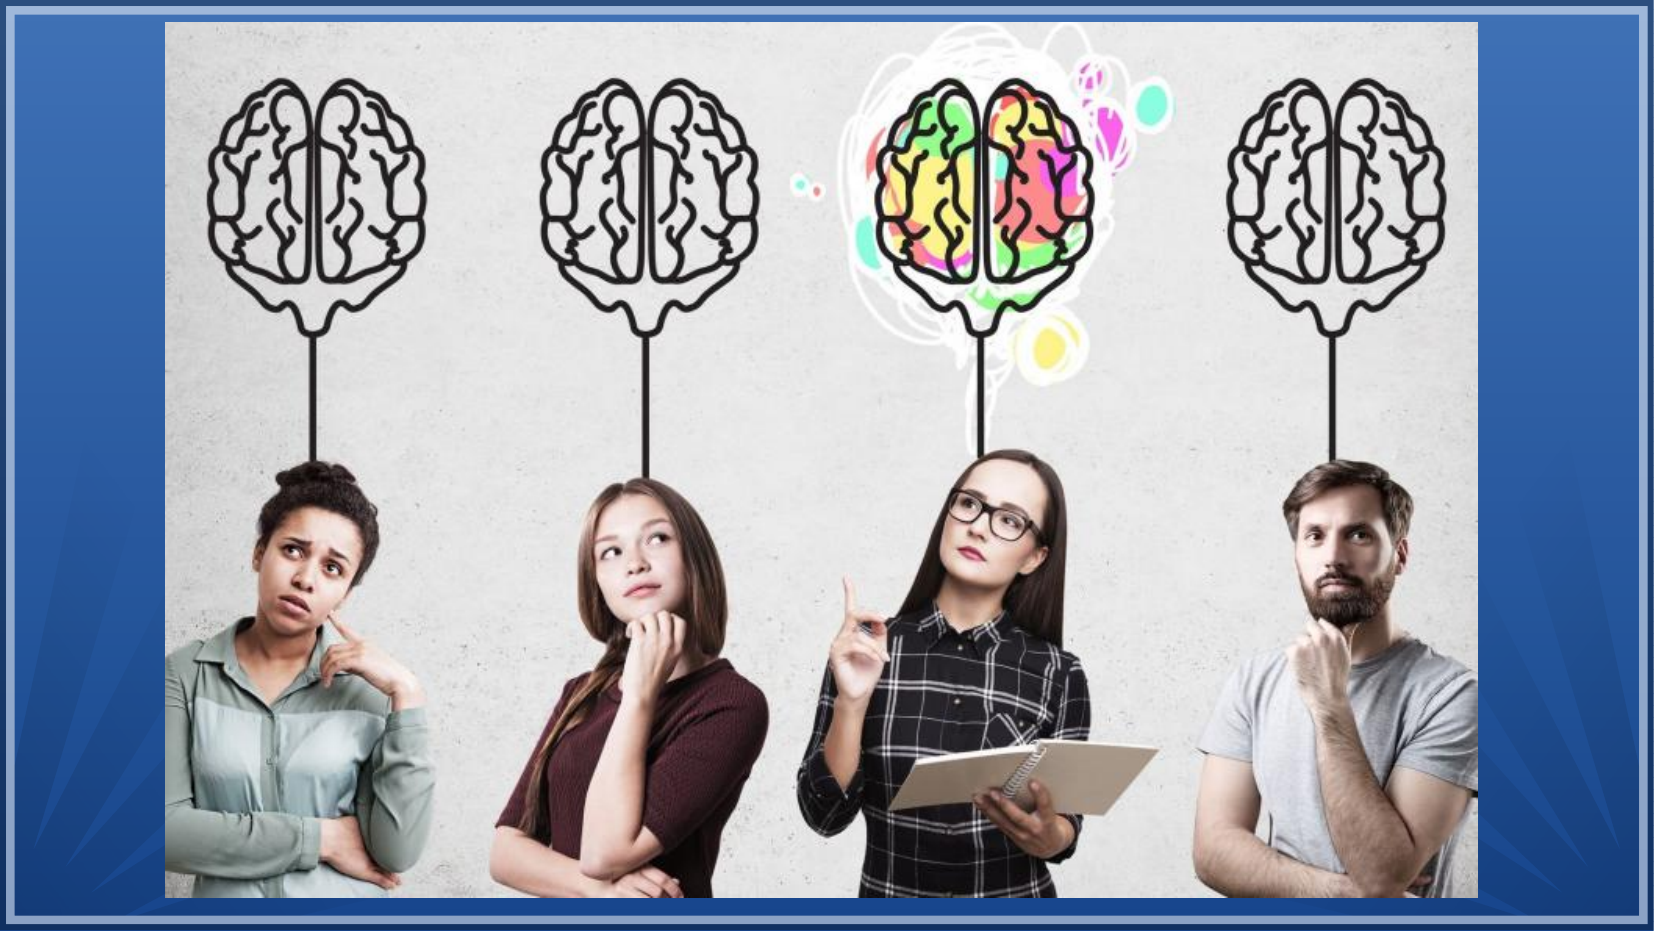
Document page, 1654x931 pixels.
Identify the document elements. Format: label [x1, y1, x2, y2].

picture [165, 22, 1478, 898]
